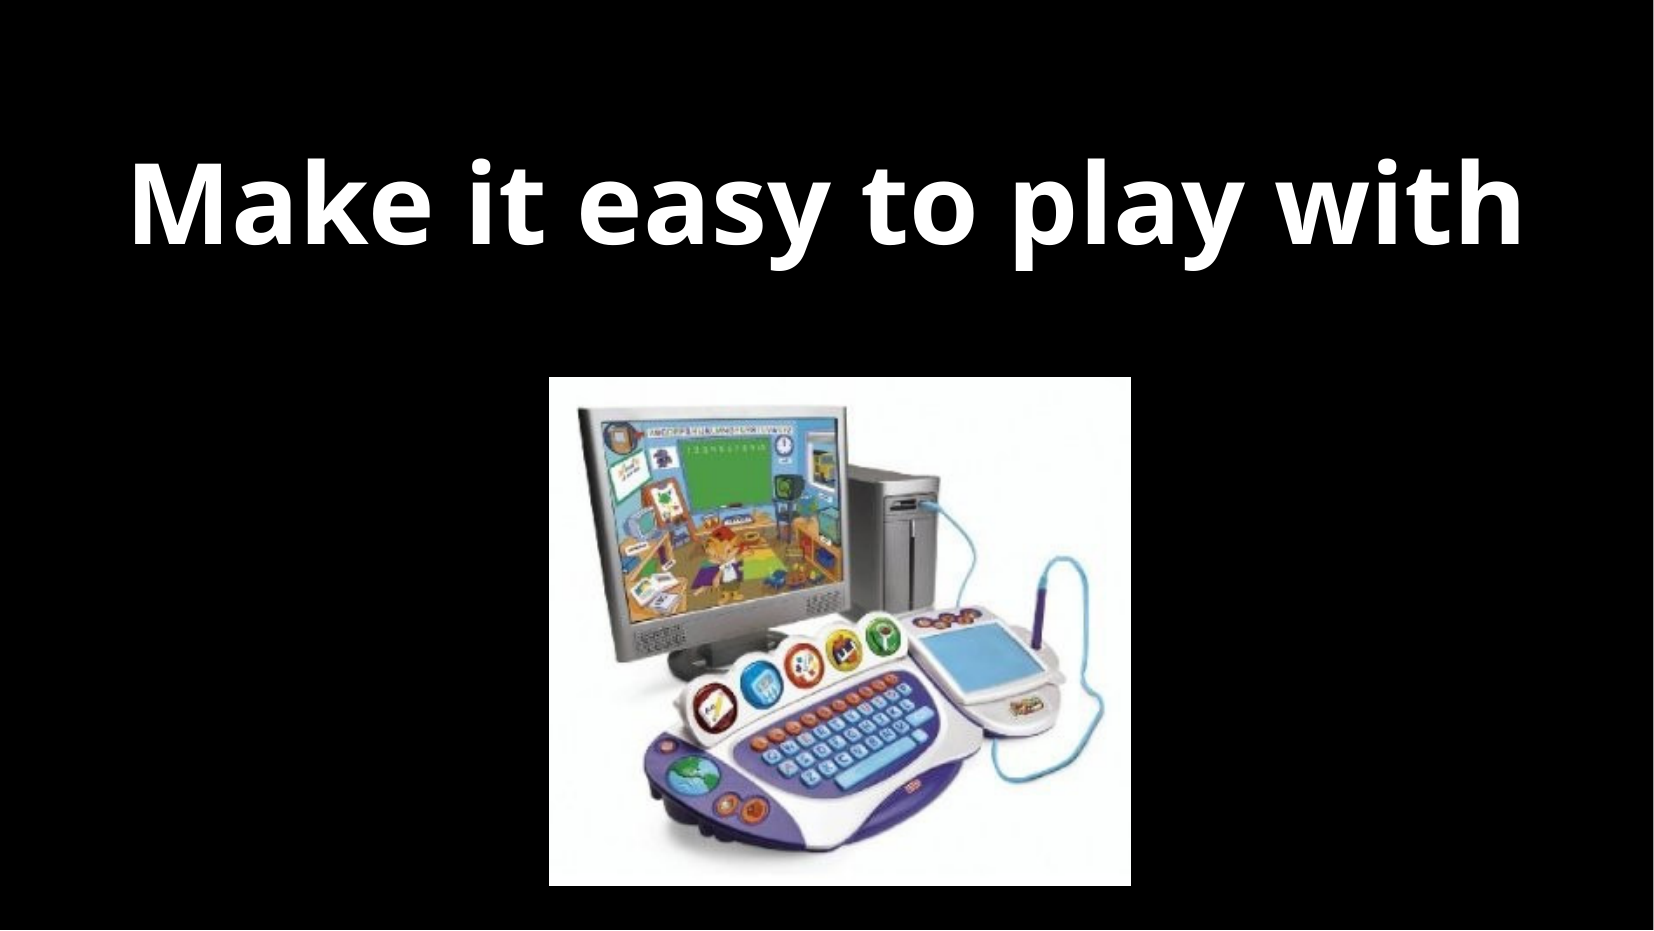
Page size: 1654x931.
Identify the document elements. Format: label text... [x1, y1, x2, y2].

picture [549, 377, 1131, 886]
title Make it easy to play with [82, 47, 1571, 355]
